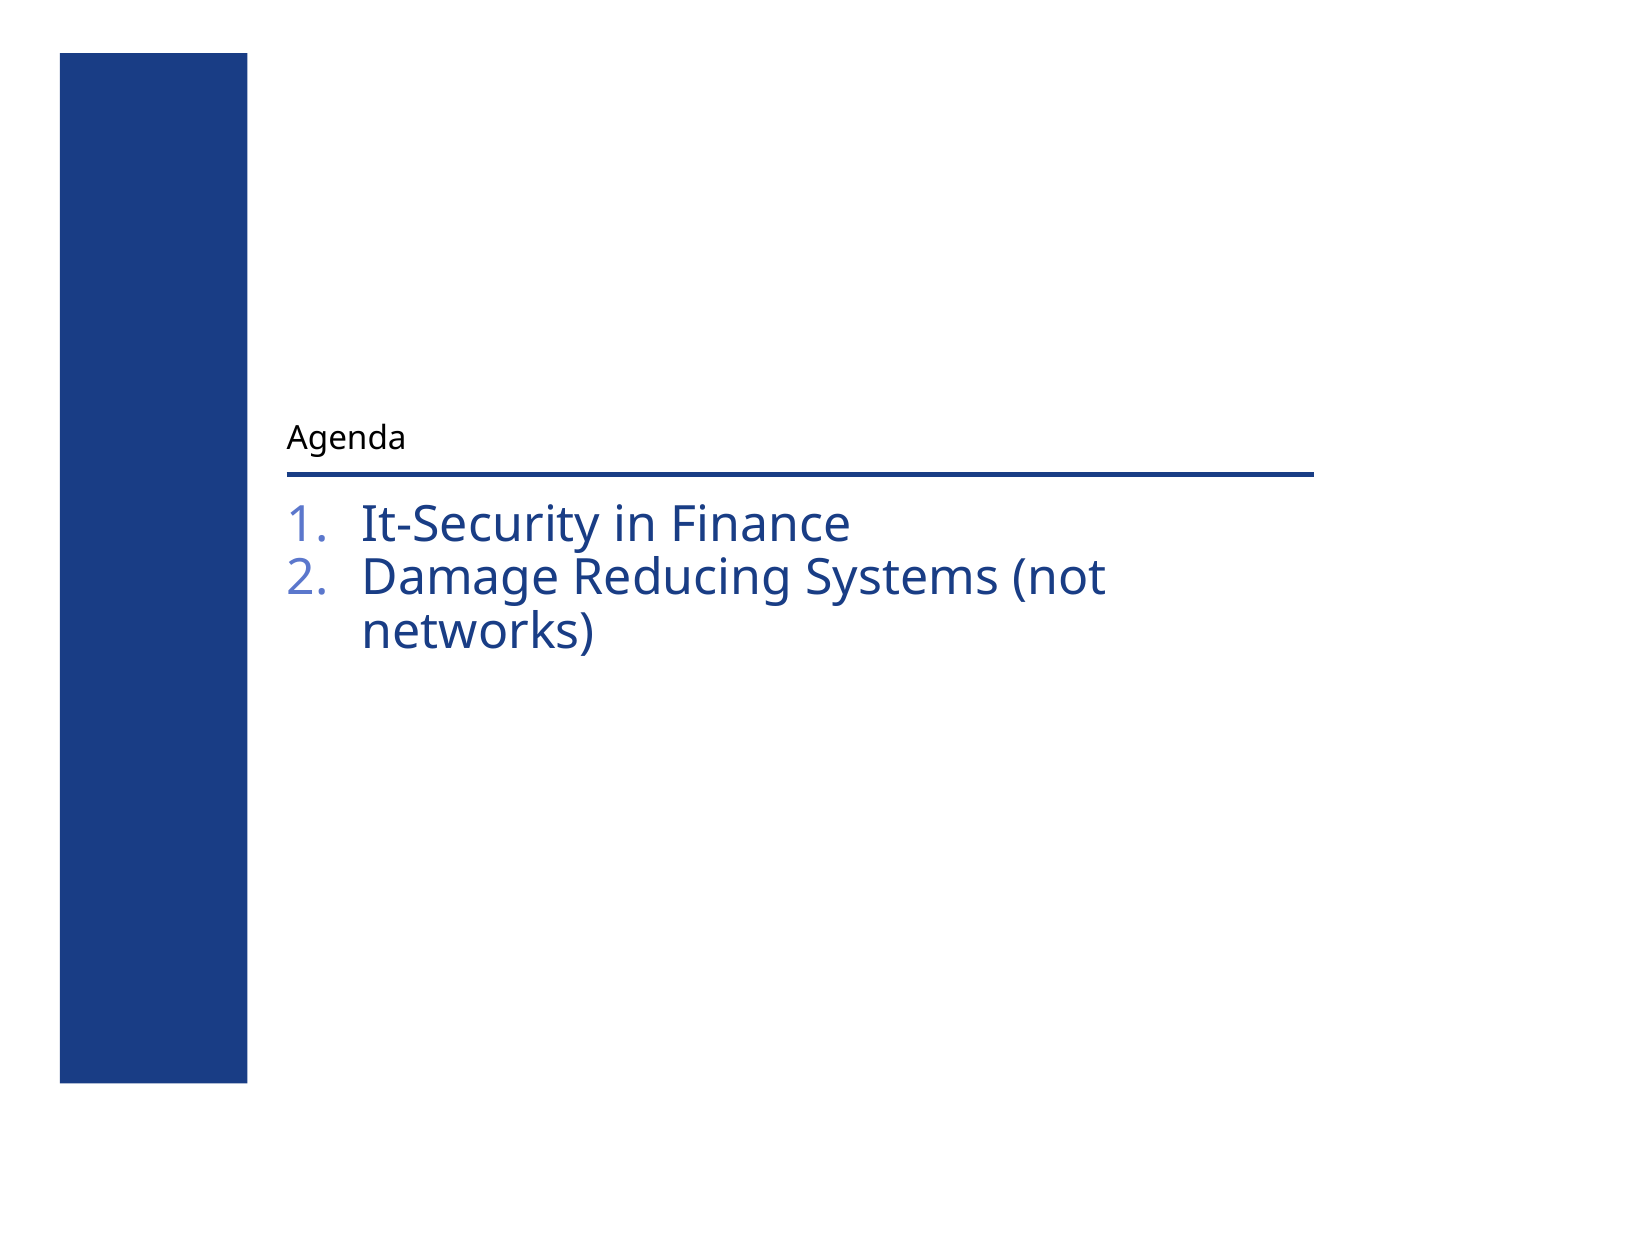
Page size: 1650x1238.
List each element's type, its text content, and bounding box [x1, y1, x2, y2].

subtitle It-Security in Finance Damage Reducing Systems (not networks) [286, 497, 1316, 1051]
title Agenda [286, 178, 1316, 456]
